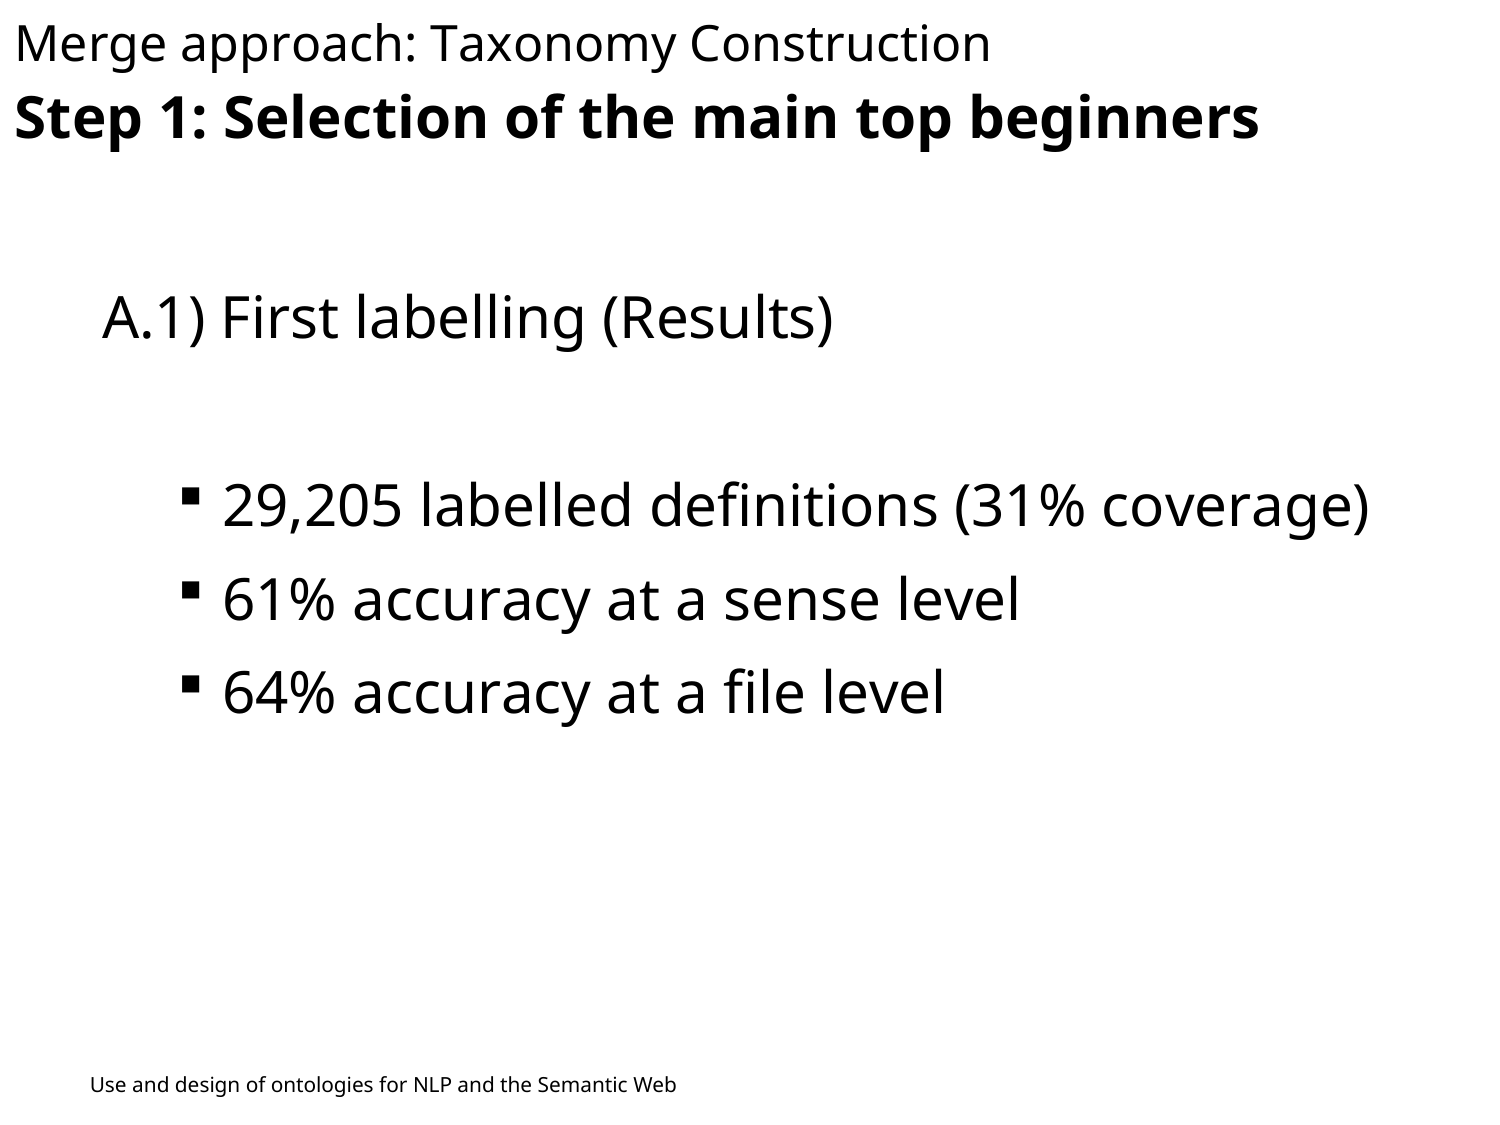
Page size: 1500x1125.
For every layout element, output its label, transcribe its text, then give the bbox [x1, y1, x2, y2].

list A.1) First labelling (Results) 29,205 labelled definitions (31% coverage) 61% accuracy at a sense level 64% accuracy at a file level [87, 174, 1426, 988]
text_box Merge approach: Taxonomy Construction Step 1: Selection of the main top beginners [0, 0, 1400, 150]
